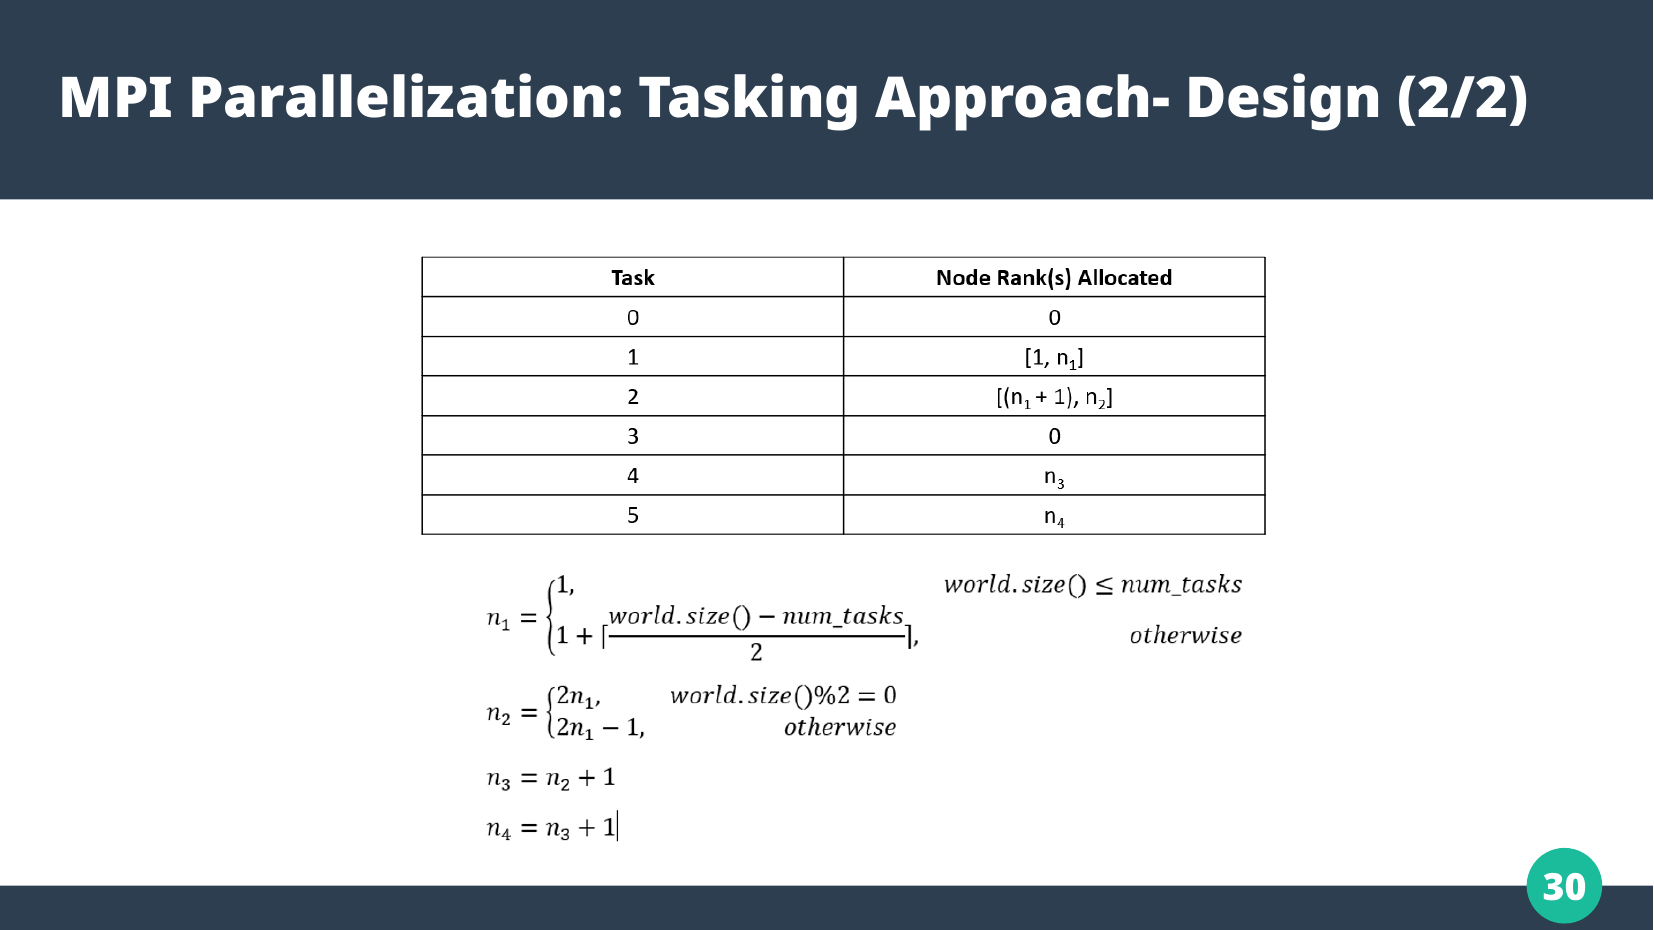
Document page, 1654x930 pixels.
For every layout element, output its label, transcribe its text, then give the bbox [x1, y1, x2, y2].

picture [375, 222, 1351, 863]
title MPI Parallelization: Tasking Approach- Design (2/2) [58, 36, 1651, 156]
